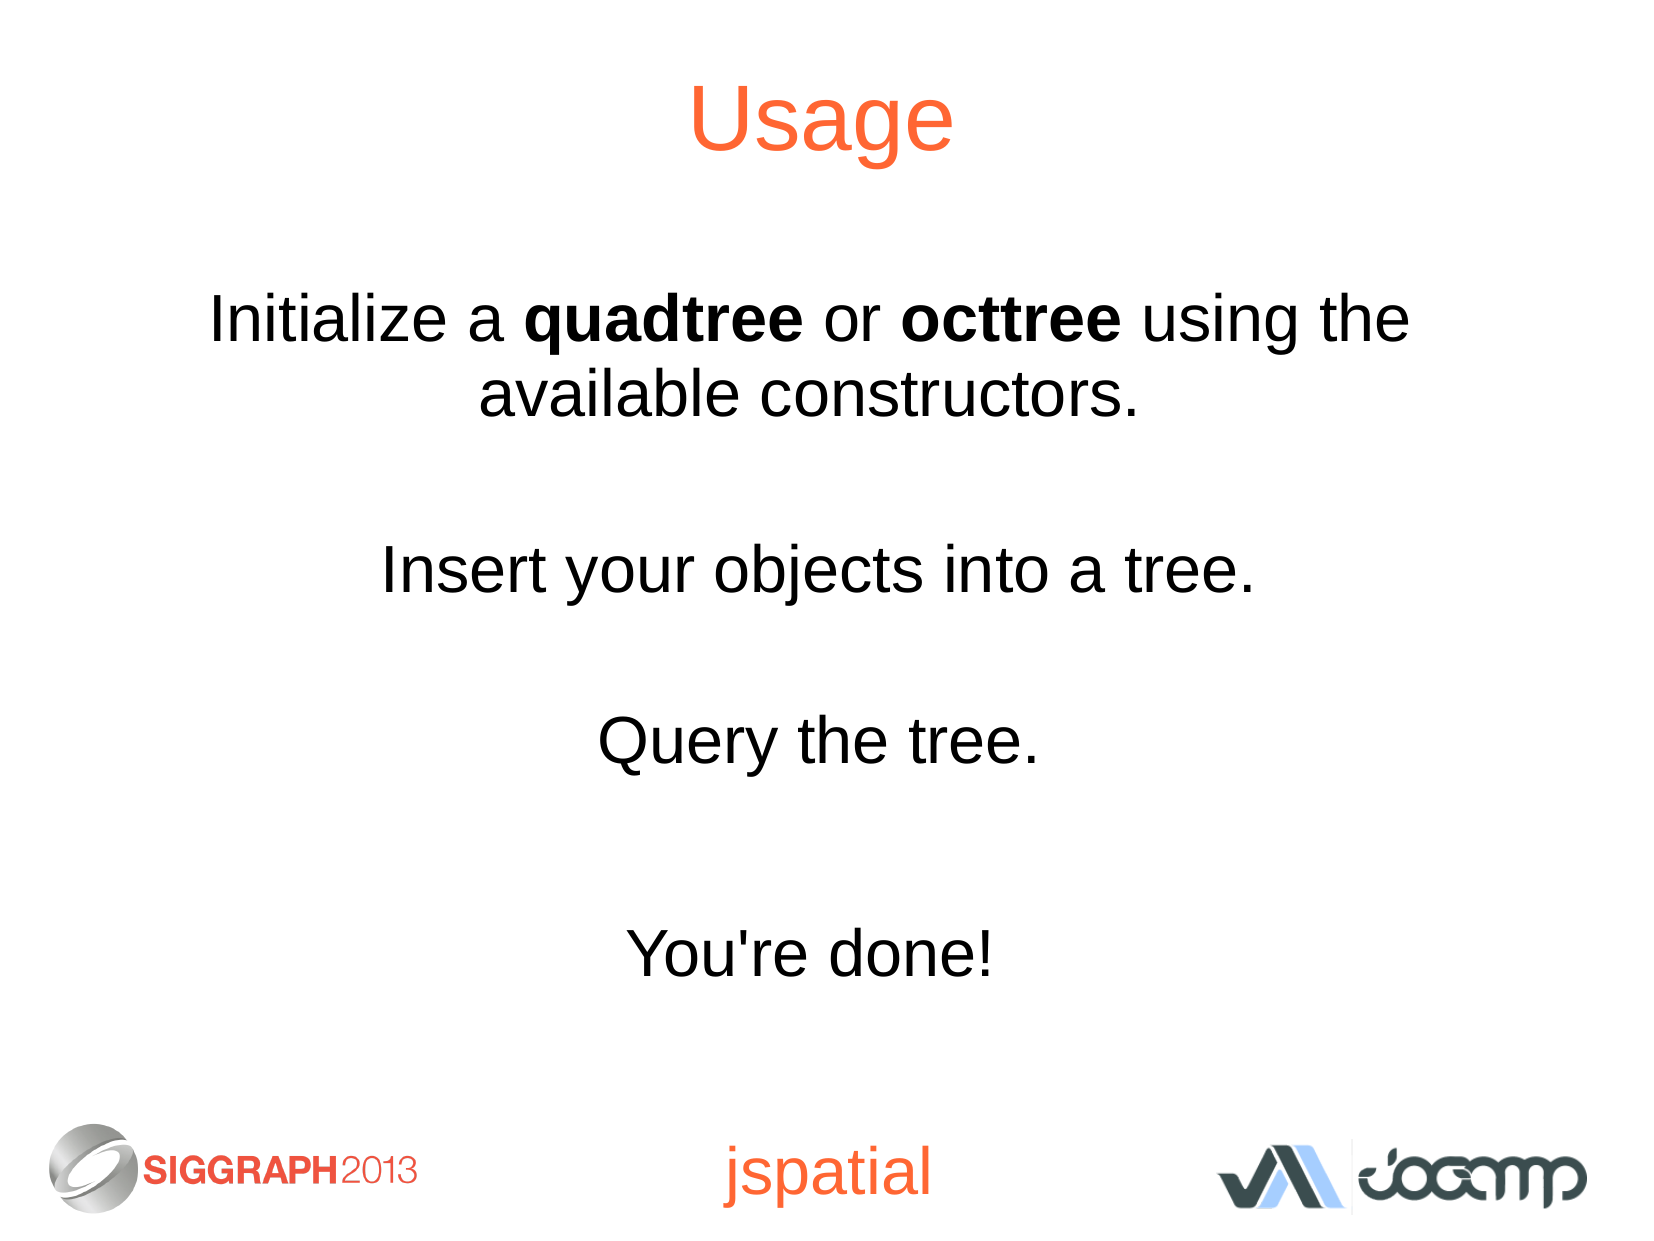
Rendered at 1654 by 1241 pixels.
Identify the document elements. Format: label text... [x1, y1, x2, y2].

subtitle Initialize a quadtree or octtree using the available constructors. [82, 187, 1538, 449]
text_box You're done! [82, 897, 1538, 1010]
text_box Query the tree. [92, 685, 1548, 797]
text_box Insert your objects into a tree. [92, 496, 1548, 644]
picture [1215, 1139, 1587, 1215]
title jspatial [642, 1125, 1016, 1217]
picture [45, 1122, 421, 1215]
title Usage [68, 49, 1576, 188]
